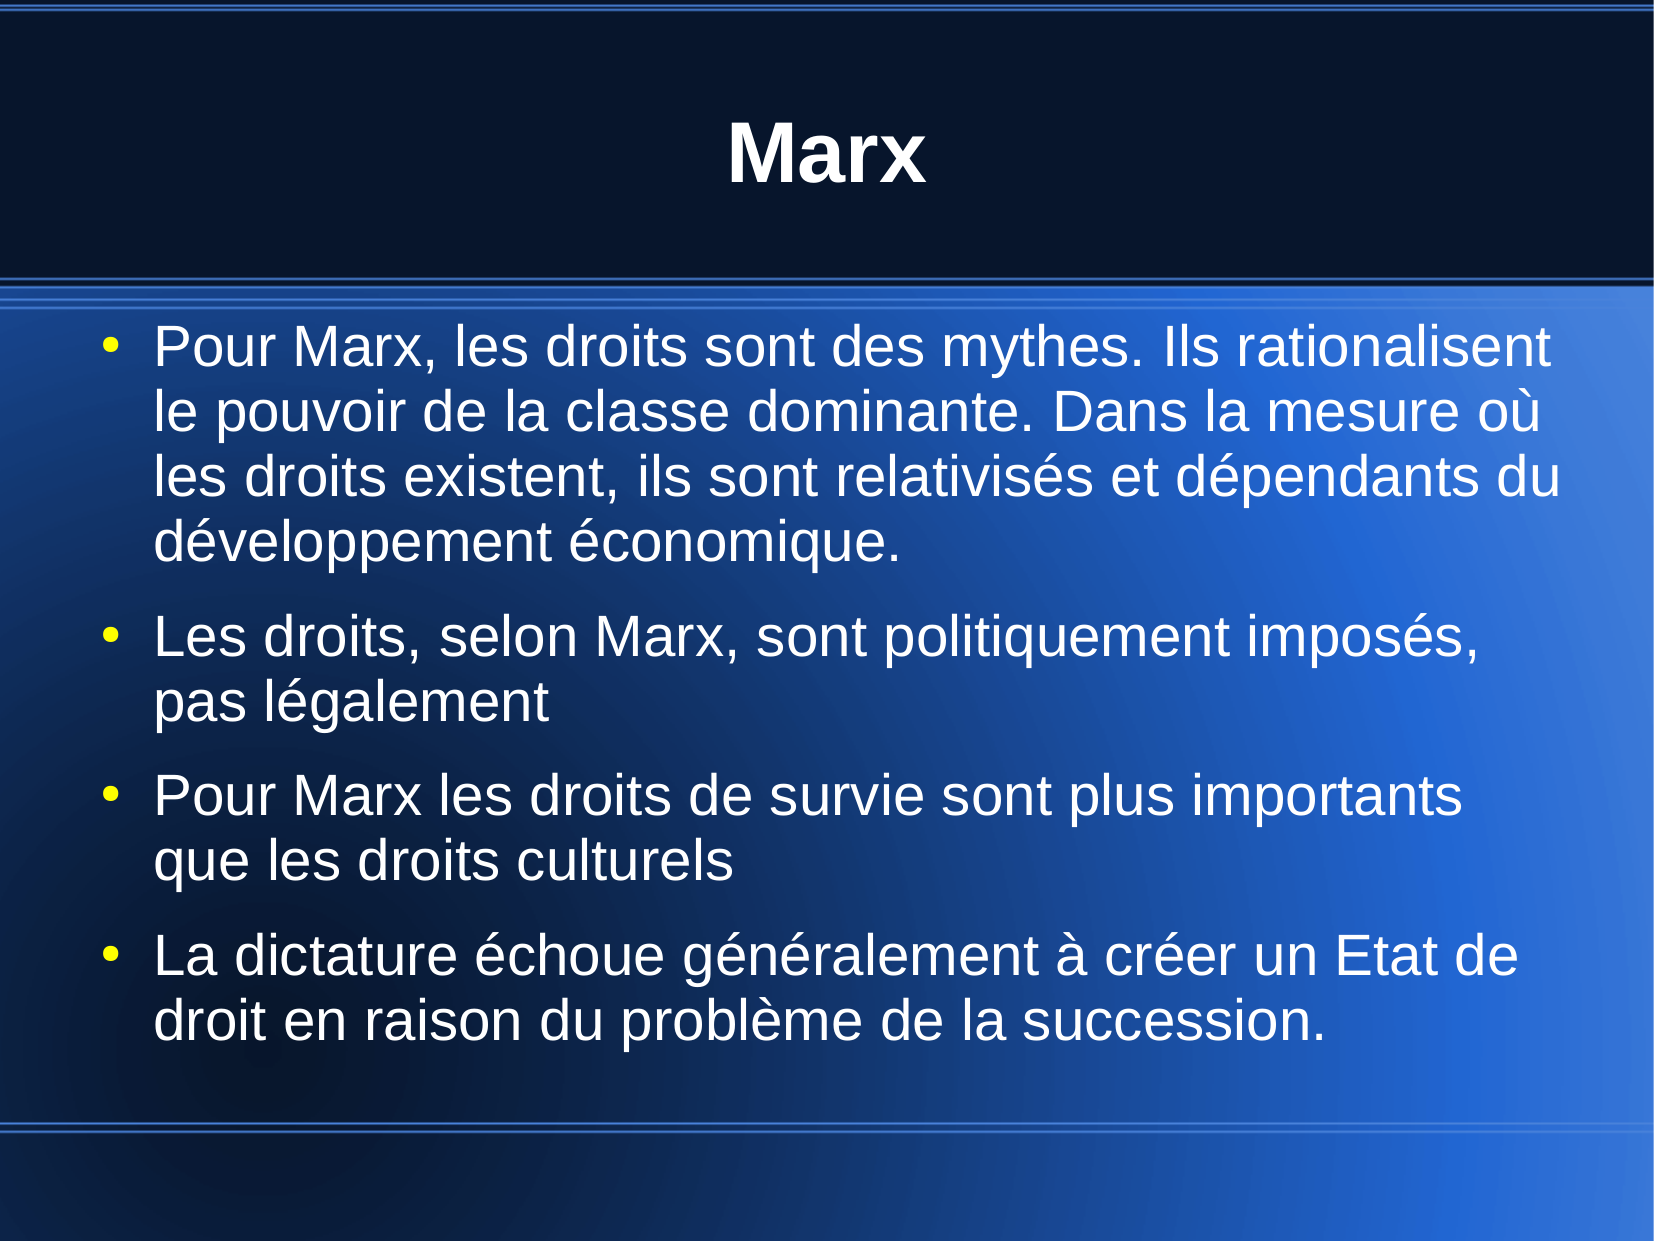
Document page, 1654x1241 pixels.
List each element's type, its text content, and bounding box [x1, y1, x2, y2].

title Marx [82, 49, 1571, 257]
picture [0, 0, 1654, 1241]
list Pour Marx, les droits sont des mythes. Ils rationalisent le pouvoir de la classe dominante. Dans la mesure où les droits existent, ils sont relativisés et dépendants du développement économique. Les droits, selon Marx, sont politiquement imposés, pas légalement Pour Marx les droits de survie sont plus importants que les droits culturels La dictature échoue généralement à créer un Etat de droit en raison du problème de la succession. [82, 313, 1571, 1151]
